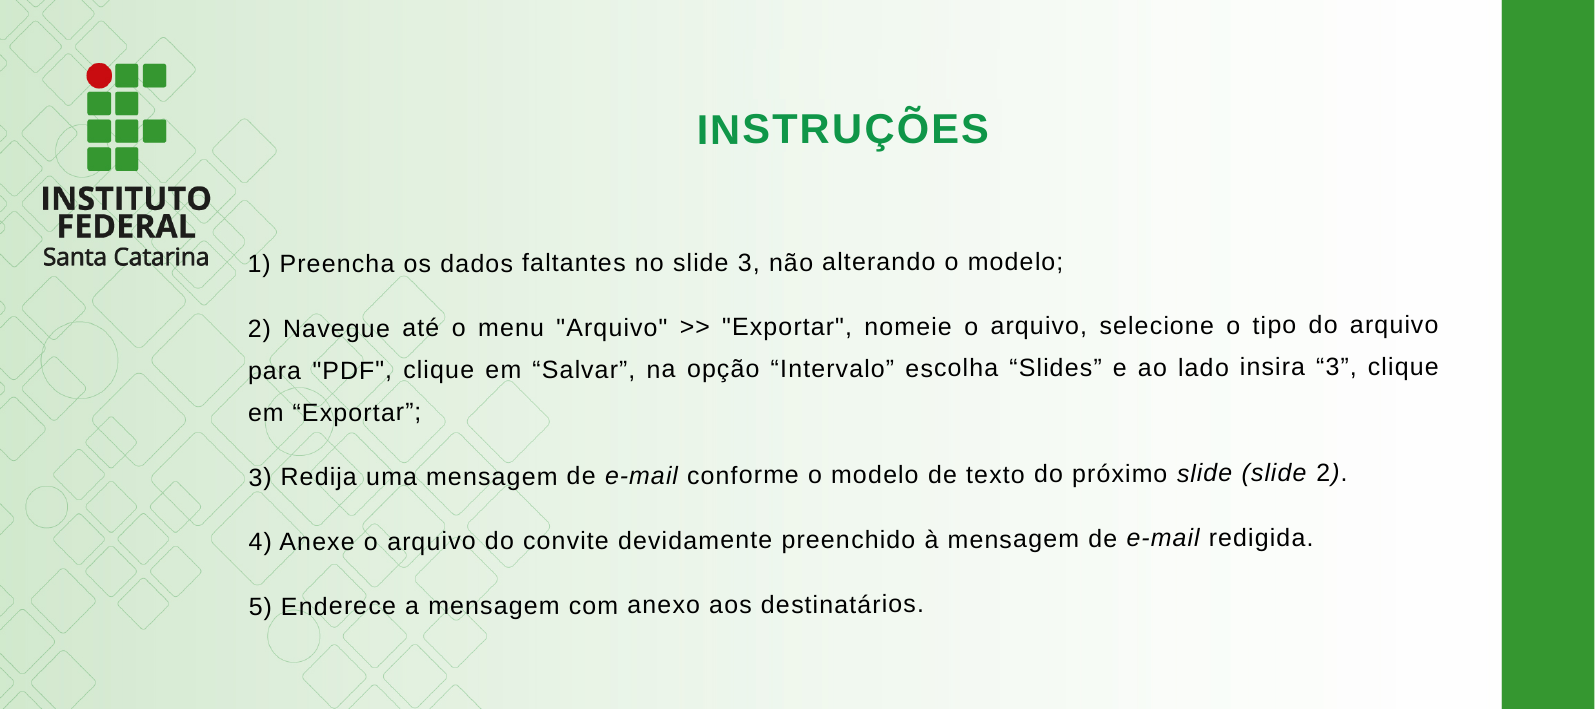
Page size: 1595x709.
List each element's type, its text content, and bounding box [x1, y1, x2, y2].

picture [0, 0, 1595, 709]
list INSTRUÇÕES 1) Preencha os dados faltantes no slide 3, não alterando o modelo; 2) Navegue até o menu "Arquivo" >> "Exportar", nomeie o arquivo, selecione o tipo do arquivo para "PDF", clique em “Salvar”, na opção “Intervalo” escolha “Slides” e ao lado insira “3”, clique em “Exportar”; 3) Redija uma mensagem de e-mail conforme o modelo de texto do próximo slide (slide 2). 4) Anexe o arquivo do convite devidamente preenchido à mensagem de e-mail redigida. 5) Enderece a mensagem com anexo aos destinatários. [246, 80, 1442, 709]
